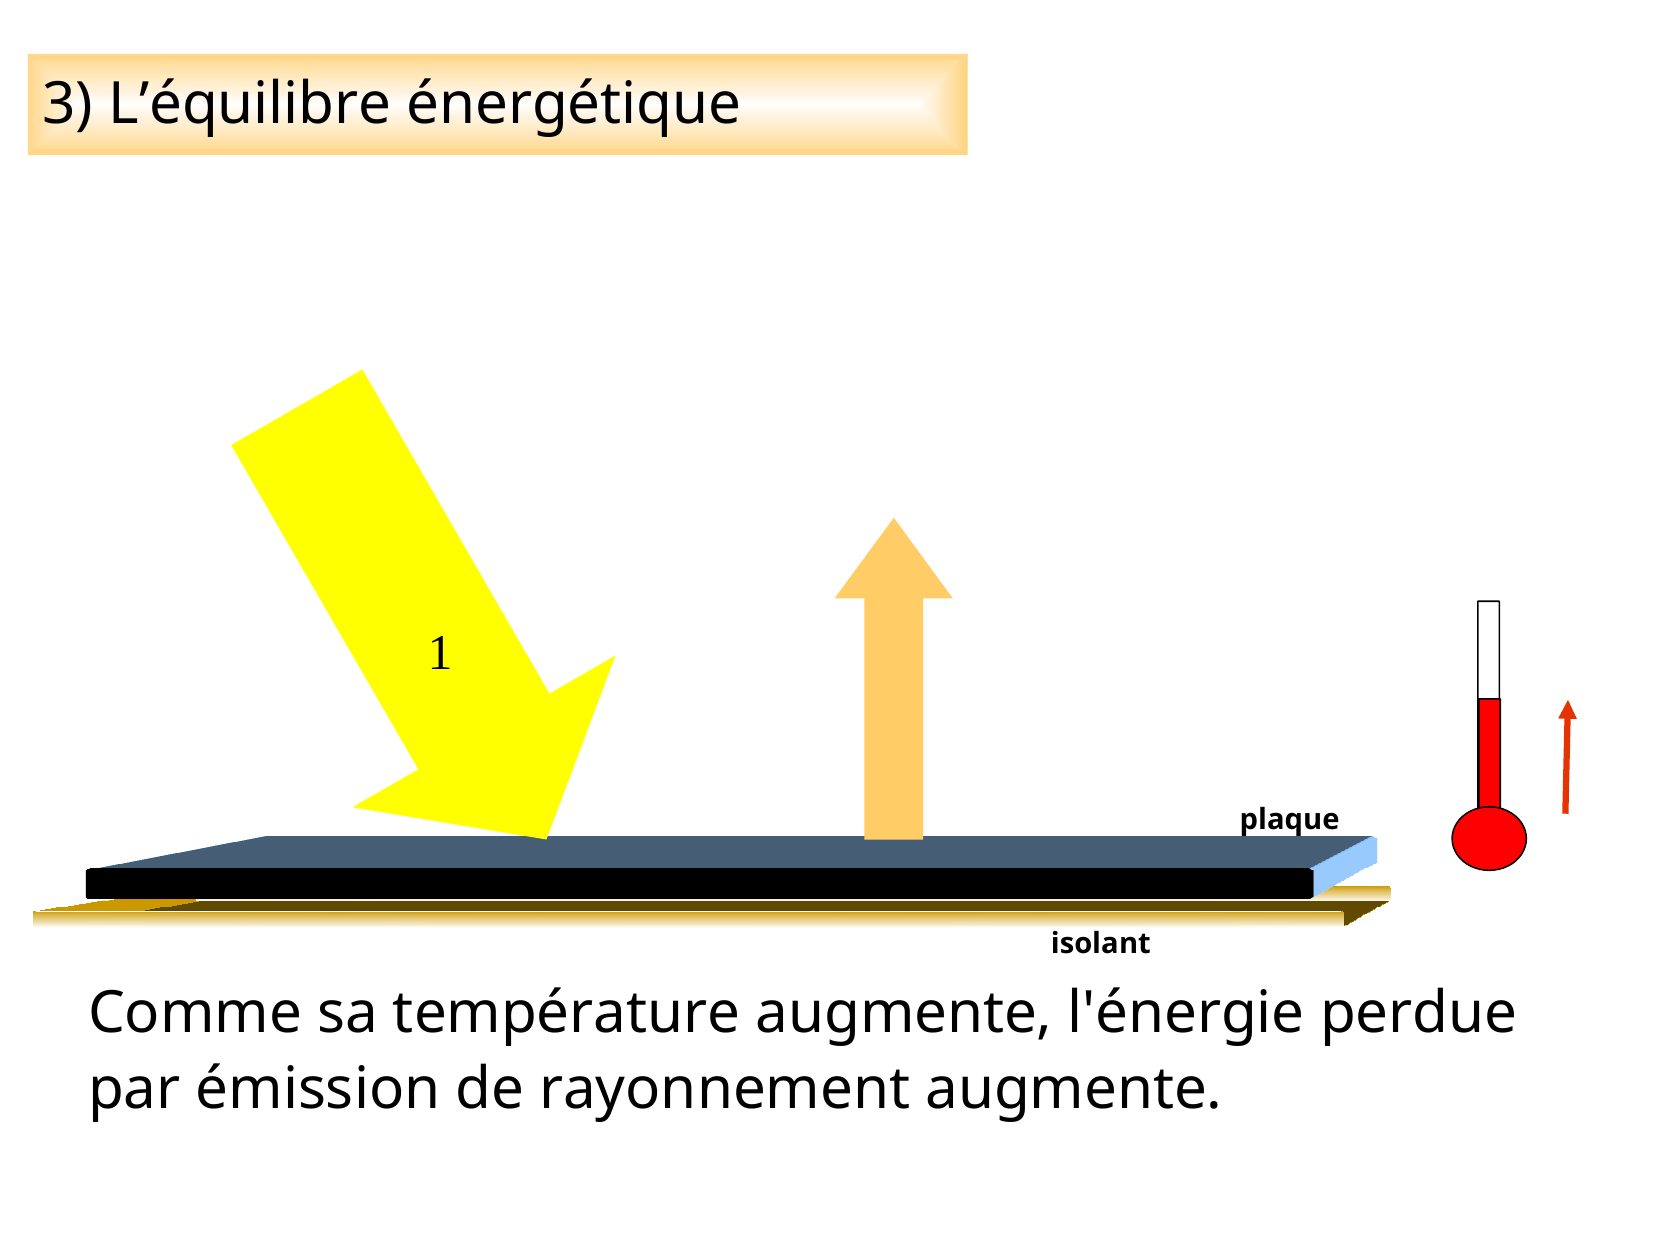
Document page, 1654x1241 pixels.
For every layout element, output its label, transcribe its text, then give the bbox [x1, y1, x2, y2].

picture [21, 826, 1406, 939]
text_box [231, 369, 616, 840]
text_box [27, 53, 968, 156]
text_box [1470, 601, 1527, 871]
text_box [834, 517, 953, 840]
text_box isolant [1035, 915, 1288, 990]
text_box 3) L’équilibre énergétique [27, 53, 967, 155]
text_box 1 [427, 616, 463, 687]
text_box Comme sa température augmente, l'énergie perdue par émission de rayonnement augmente. [73, 963, 1611, 1201]
text_box plaque [1224, 791, 1477, 866]
